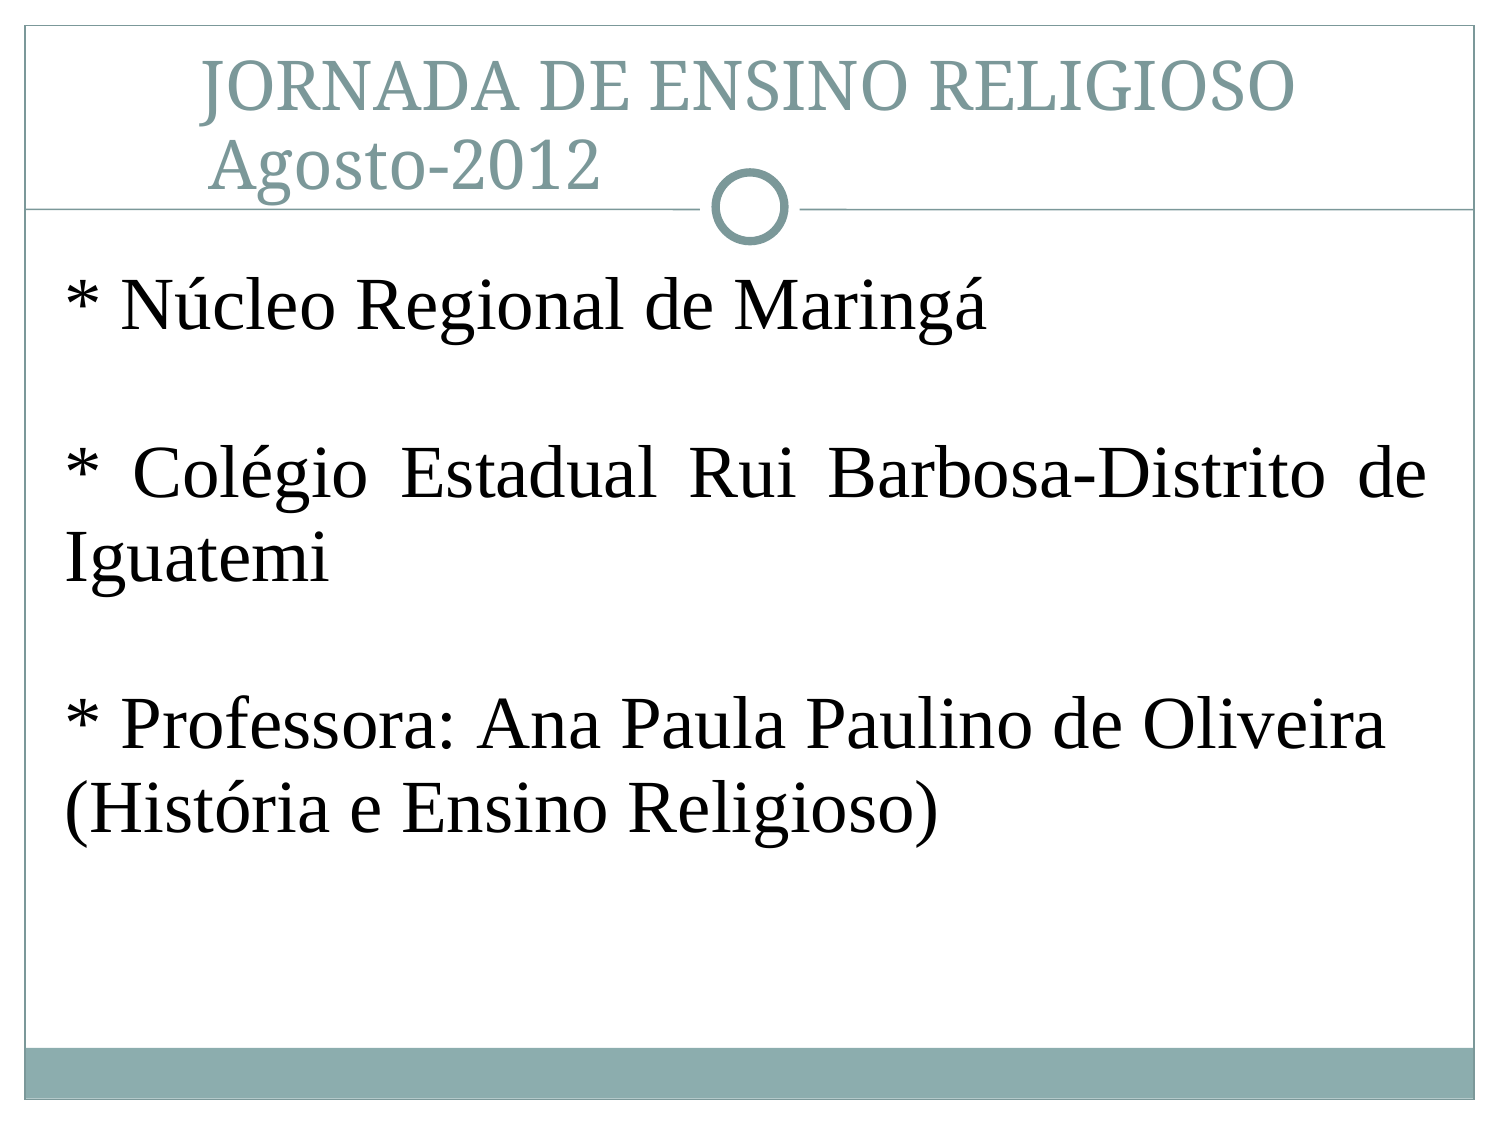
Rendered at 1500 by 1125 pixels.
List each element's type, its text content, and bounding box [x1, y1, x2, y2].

text_box * Núcleo Regional de Maringá * Colégio Estadual Rui Barbosa-Distrito de Iguatemi * Professora: Ana Paula Paulino de Oliveira (História e Ensino Religioso) [49, 250, 1445, 1001]
text_box JORNADA DE ENSINO RELIGIOSO Agosto-2012 [49, 37, 1450, 241]
